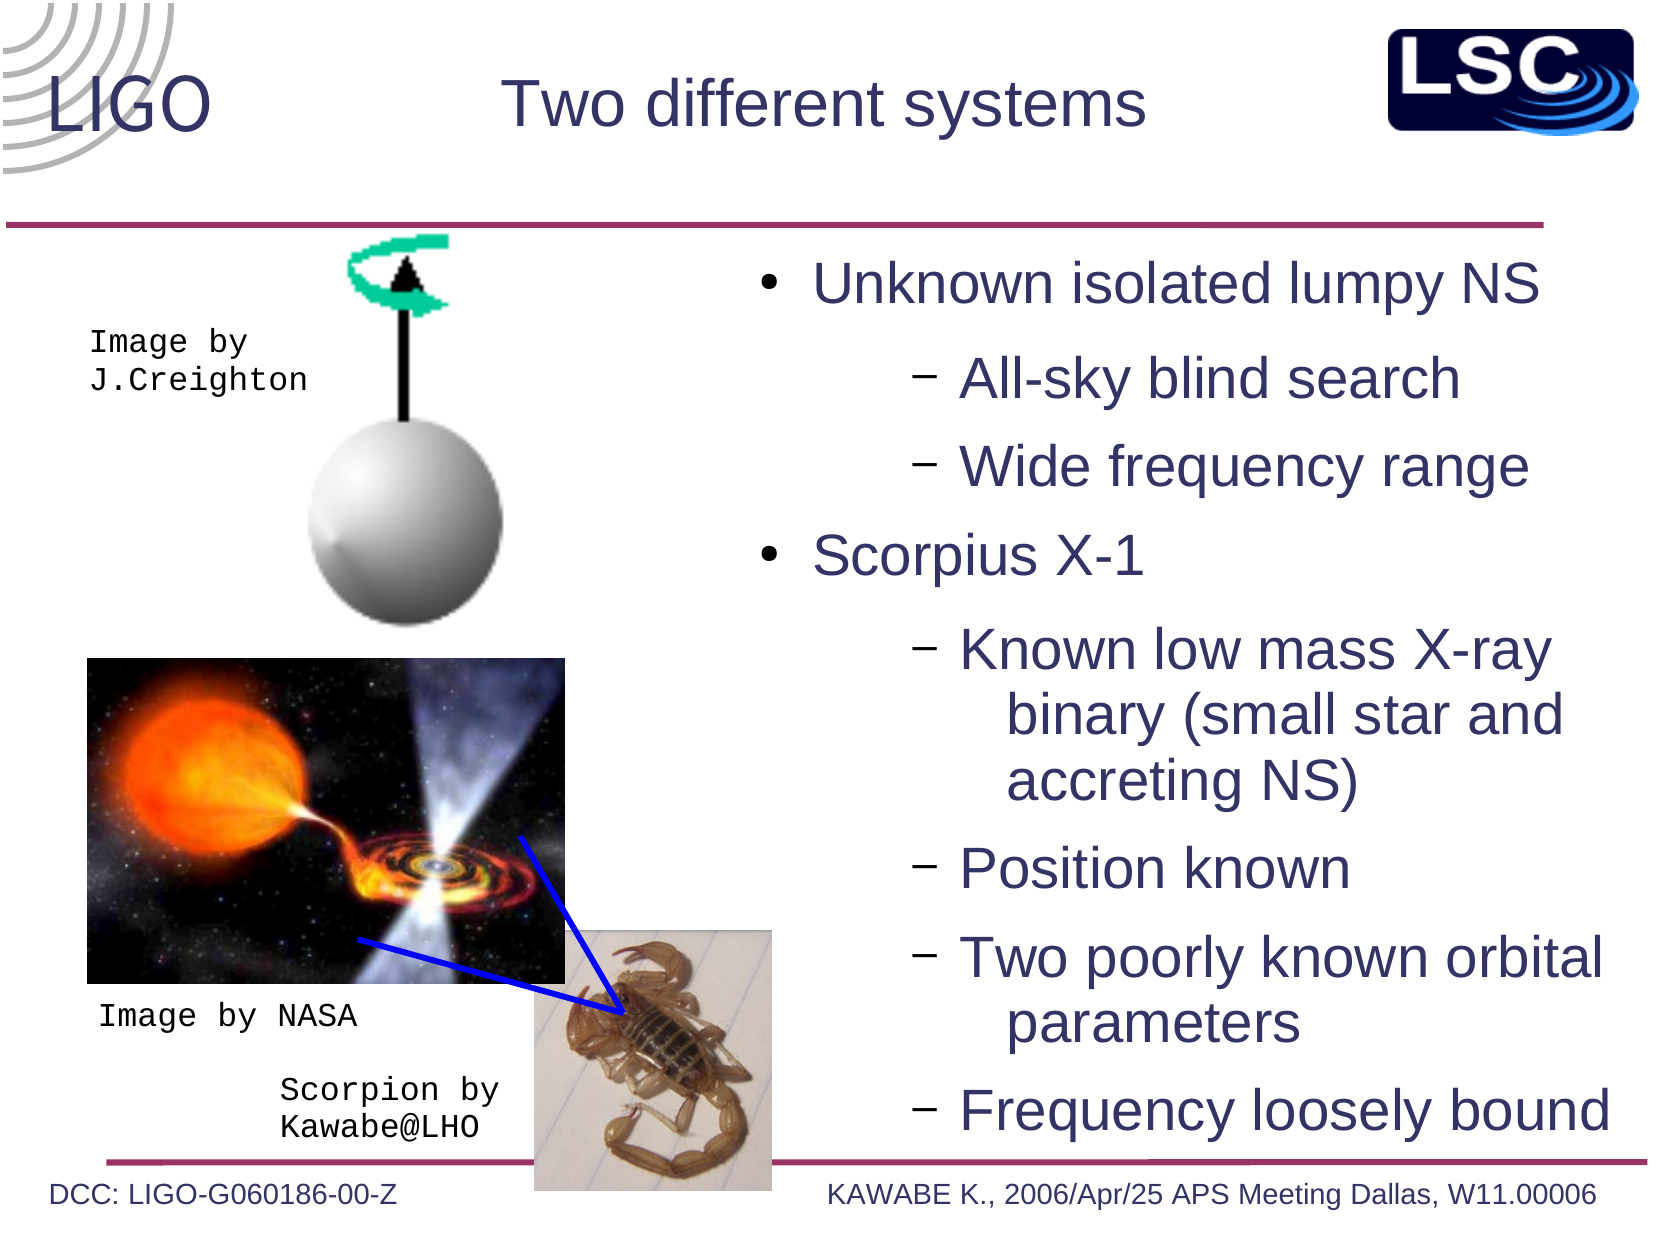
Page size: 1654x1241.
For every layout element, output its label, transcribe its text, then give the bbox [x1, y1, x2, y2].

title Two different systems [187, 0, 1463, 208]
list Unknown isolated lumpy NS All-sky blind search Wide frequency range Scorpius X-1 Known low mass X-ray binary (small star and accreting NS) Position known Two poorly known orbital parameters Frequency loosely bound [723, 250, 1625, 1144]
text_box Image by J.Creighton [88, 324, 309, 401]
text_box Image by NASA [97, 998, 358, 1037]
picture [87, 658, 615, 1007]
text_box Scorpion by Kawabe@LHO [279, 1072, 521, 1148]
picture [534, 930, 772, 1191]
picture [1463, 29, 1639, 136]
picture [295, 232, 522, 650]
